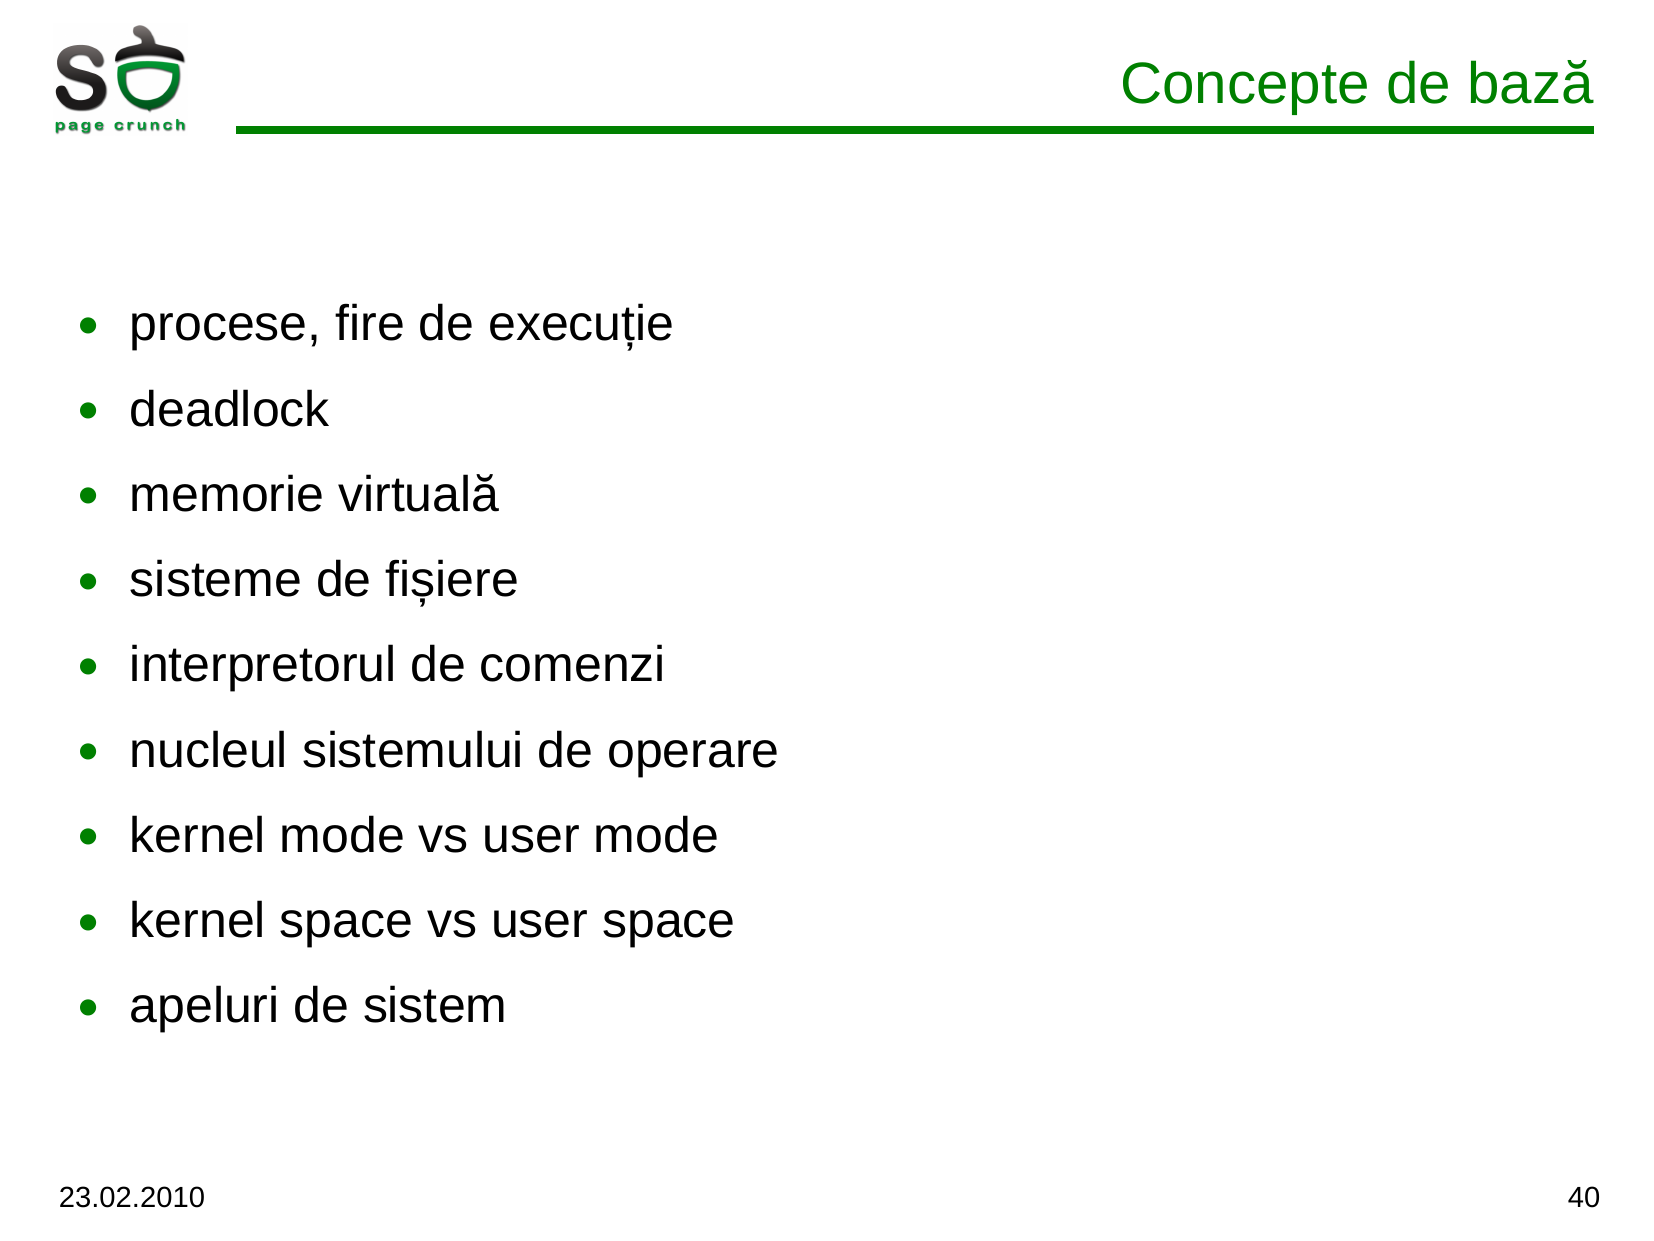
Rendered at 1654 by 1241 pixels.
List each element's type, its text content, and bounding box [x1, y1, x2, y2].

title Concepte de bază [236, 49, 1595, 119]
picture [53, 23, 188, 136]
list procese, fire de execuție deadlock memorie virtuală sisteme de fișiere interpretorul de comenzi nucleul sistemului de operare kernel mode vs user mode kernel space vs user space apeluri de sistem [59, 177, 1595, 1152]
